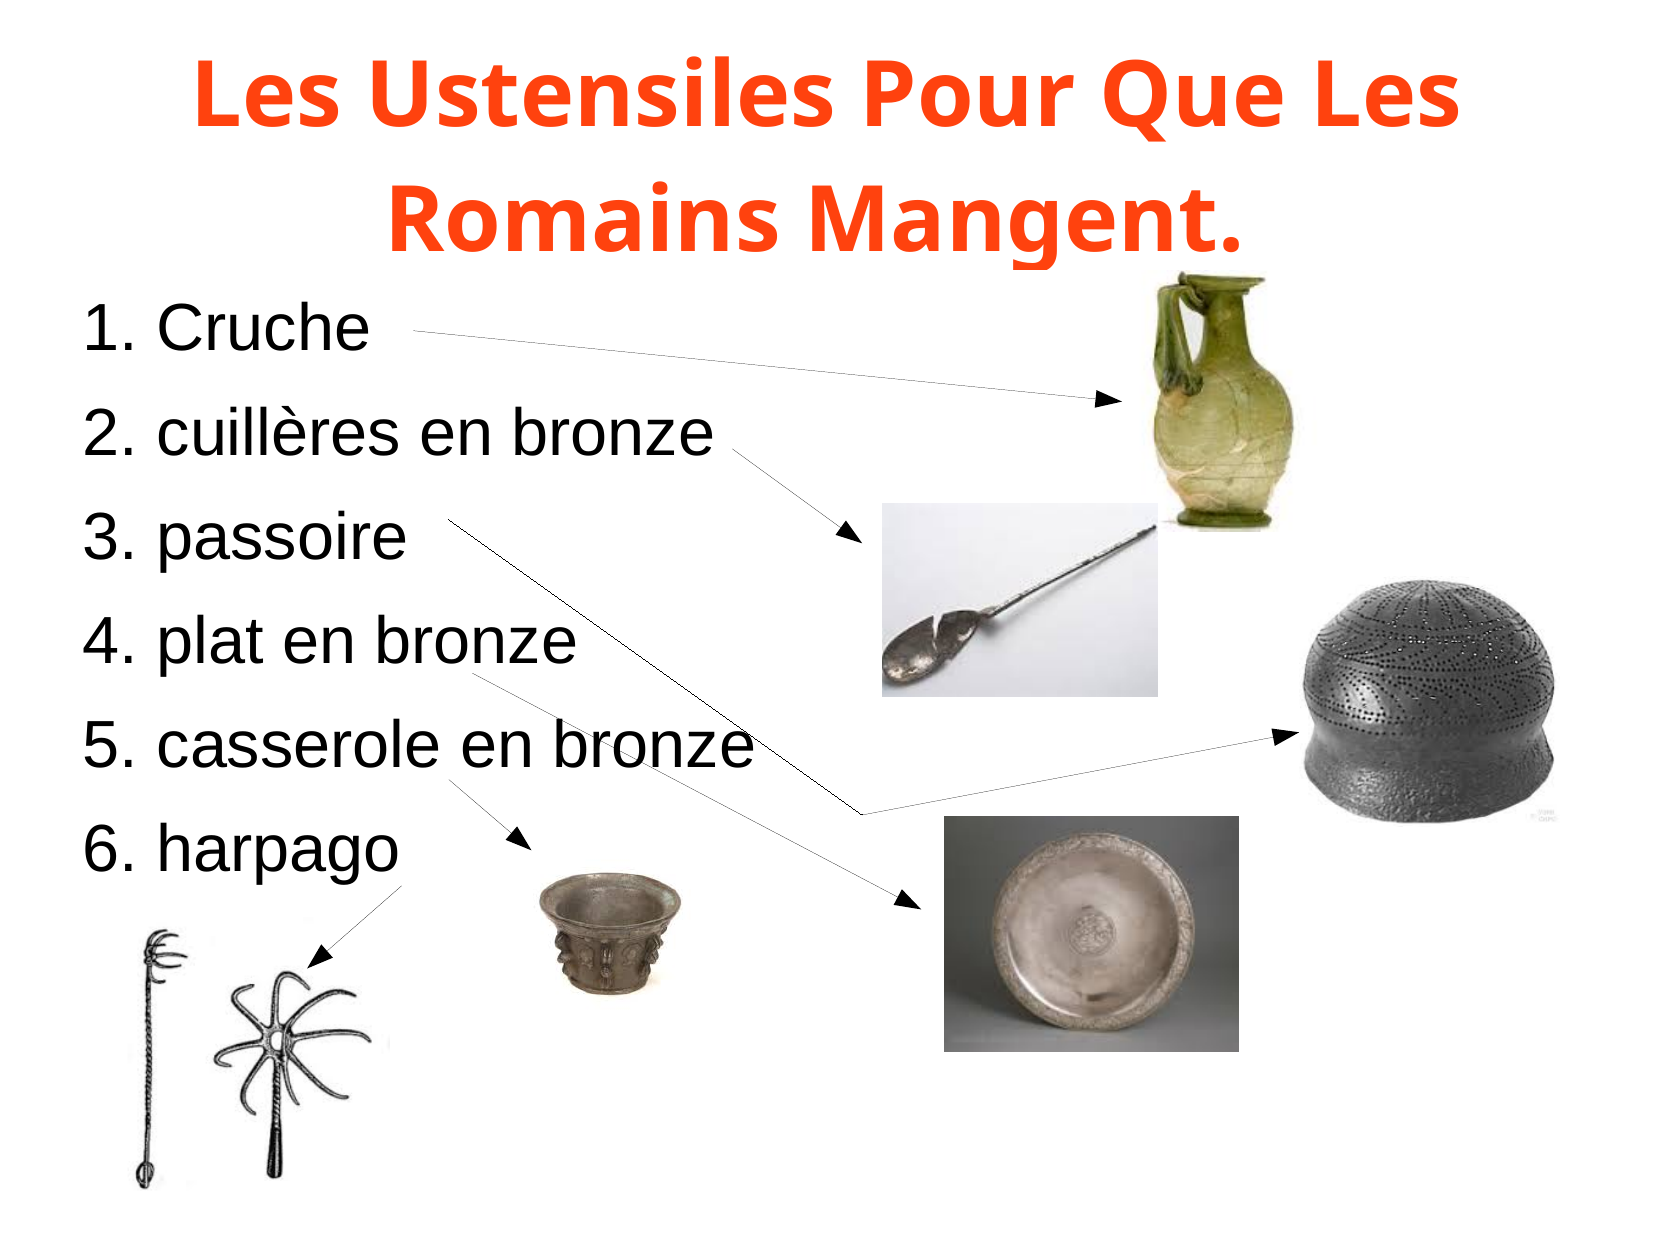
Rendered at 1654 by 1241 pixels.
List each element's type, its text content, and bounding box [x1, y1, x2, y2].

picture [1299, 576, 1560, 827]
picture [882, 270, 1464, 697]
picture [118, 917, 390, 1193]
picture [944, 816, 1239, 1052]
title Les Ustensiles Pour Que Les Romains Mangent. [82, 25, 1571, 281]
picture [510, 829, 721, 1040]
list 1. Cruche 2. cuillères en bronze 3. passoire 4. plat en bronze 5. casserole en bronze 6. harpago [82, 290, 809, 1109]
